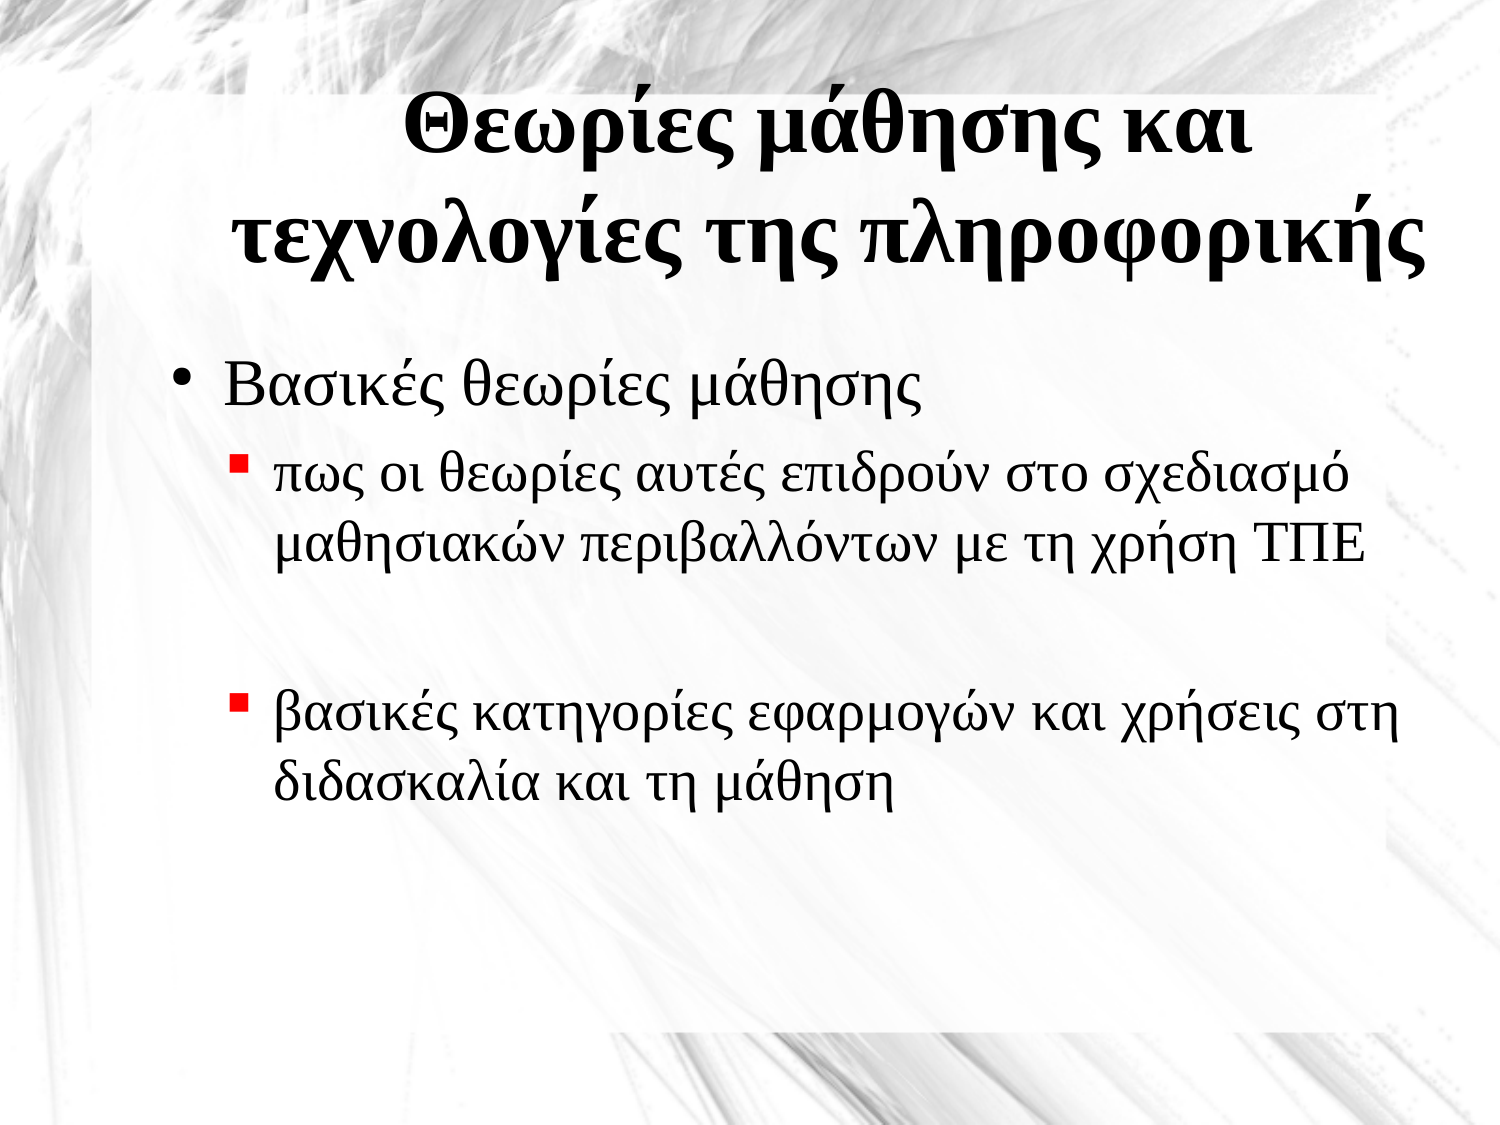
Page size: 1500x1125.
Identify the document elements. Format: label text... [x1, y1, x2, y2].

list Βασικές θεωρίες μάθησης πως οι θεωρίες αυτές επιδρούν στο σχεδιασμό μαθησιακών περιβαλλόντων με τη χρήση ΤΠΕ βασικές κατηγορίες εφαρμογών και χρήσεις στη διδασκαλία και τη μάθηση [137, 331, 1469, 1007]
picture [0, 0, 1500, 1125]
title Θεωρίες μάθησης και τεχνολογίες της πληροφορικής [188, 53, 1468, 289]
